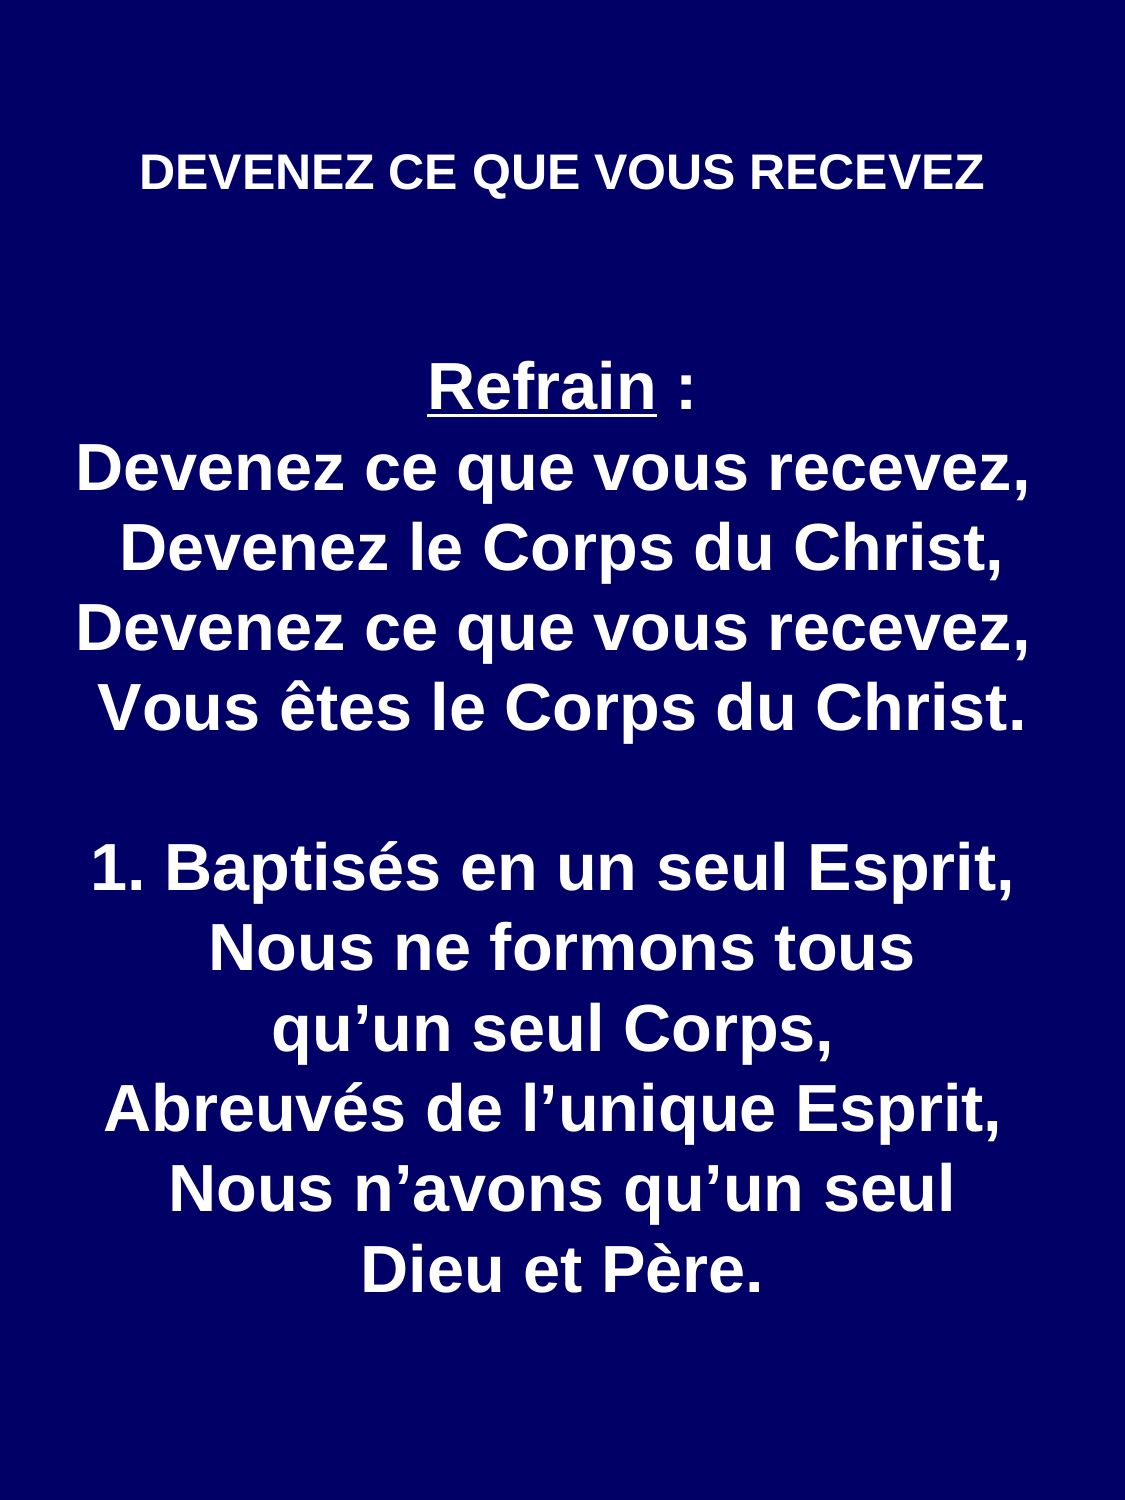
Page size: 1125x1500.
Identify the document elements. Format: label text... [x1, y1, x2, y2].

text_box DEVENEZ CE QUE VOUS RECEVEZ Refrain : Devenez ce que vous recevez, Devenez le Corps du Christ, Devenez ce que vous recevez, Vous êtes le Corps du Christ. 1. Baptisés en un seul Esprit, Nous ne formons tous qu’un seul Corps, Abreuvés de l’unique Esprit, Nous n’avons qu’un seul Dieu et Père. [0, 132, 1125, 1474]
